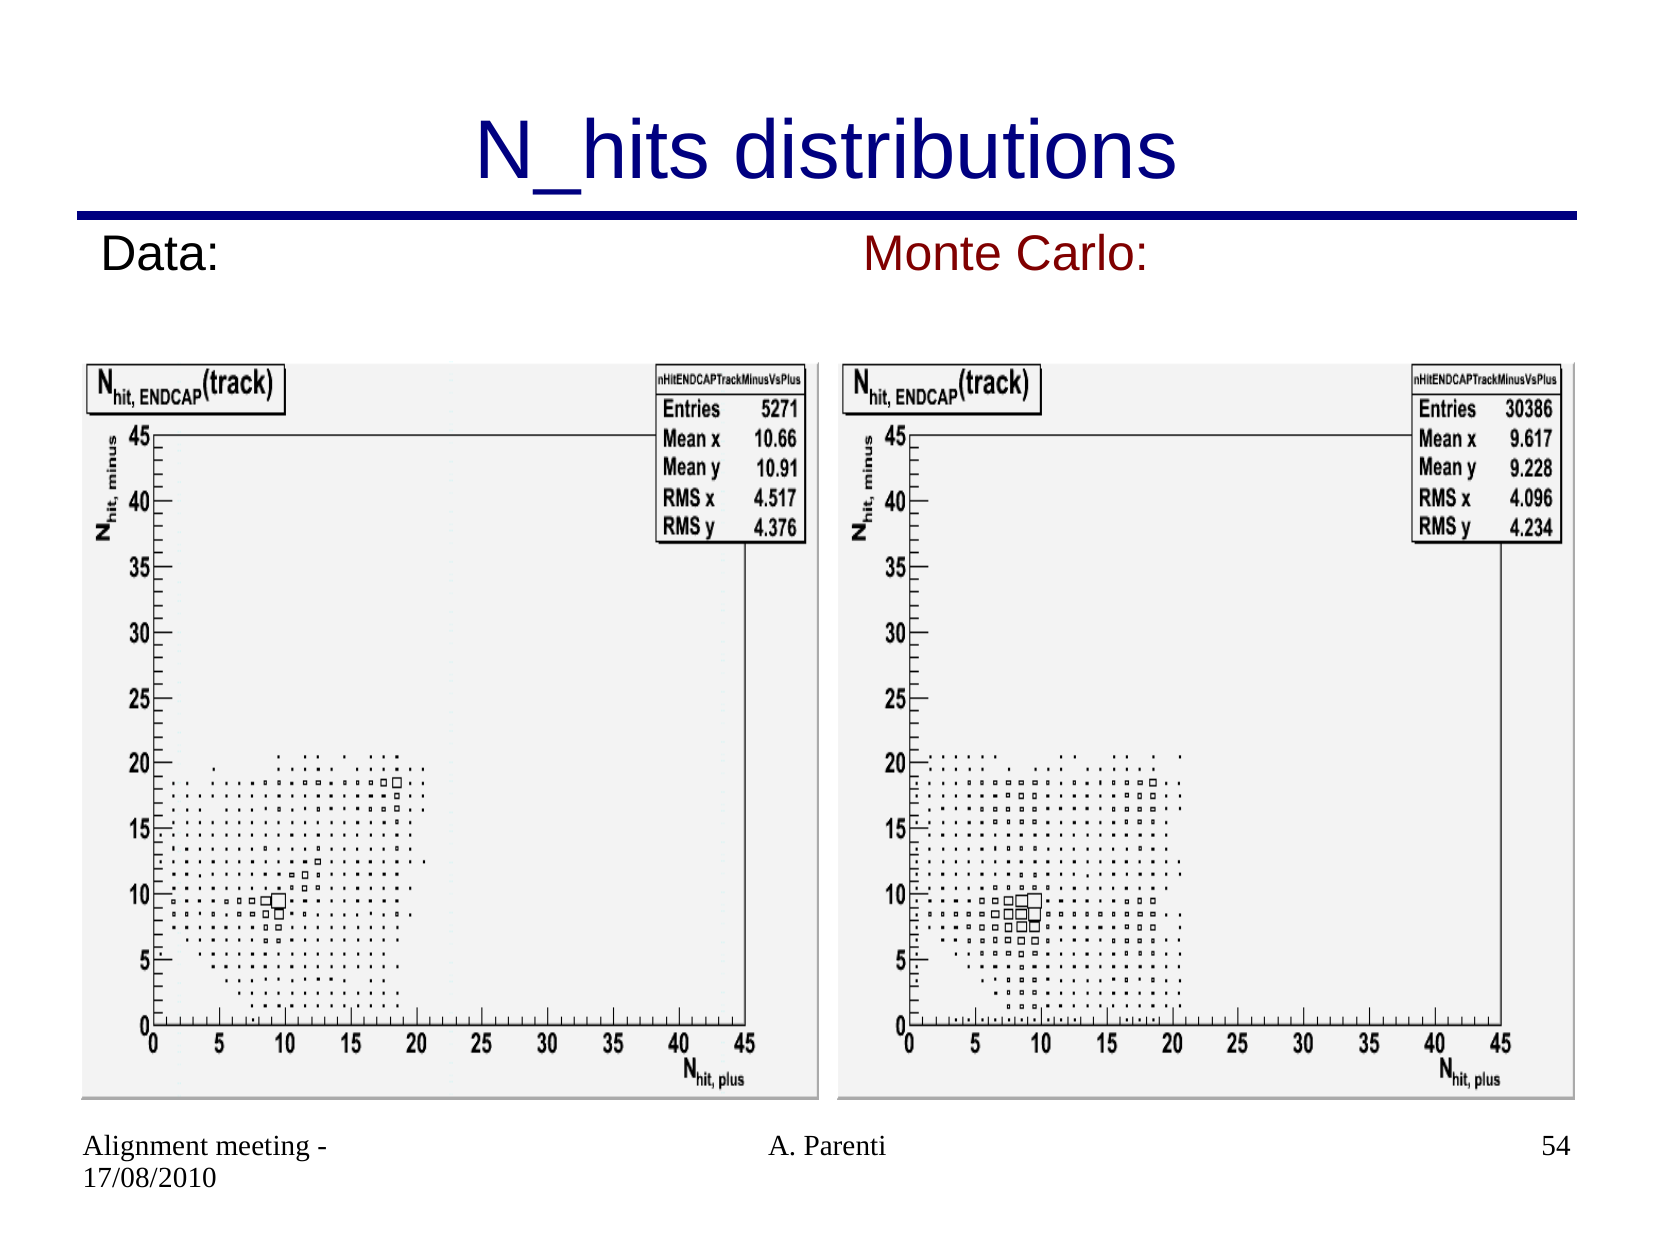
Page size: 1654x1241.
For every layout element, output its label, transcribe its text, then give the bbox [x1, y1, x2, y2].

title N_hits distributions [82, 75, 1571, 226]
list Monte Carlo: [845, 225, 1572, 1094]
picture [836, 361, 1575, 1100]
list Data: [82, 225, 809, 361]
picture [80, 361, 819, 1100]
list Data: [82, 1100, 809, 1109]
